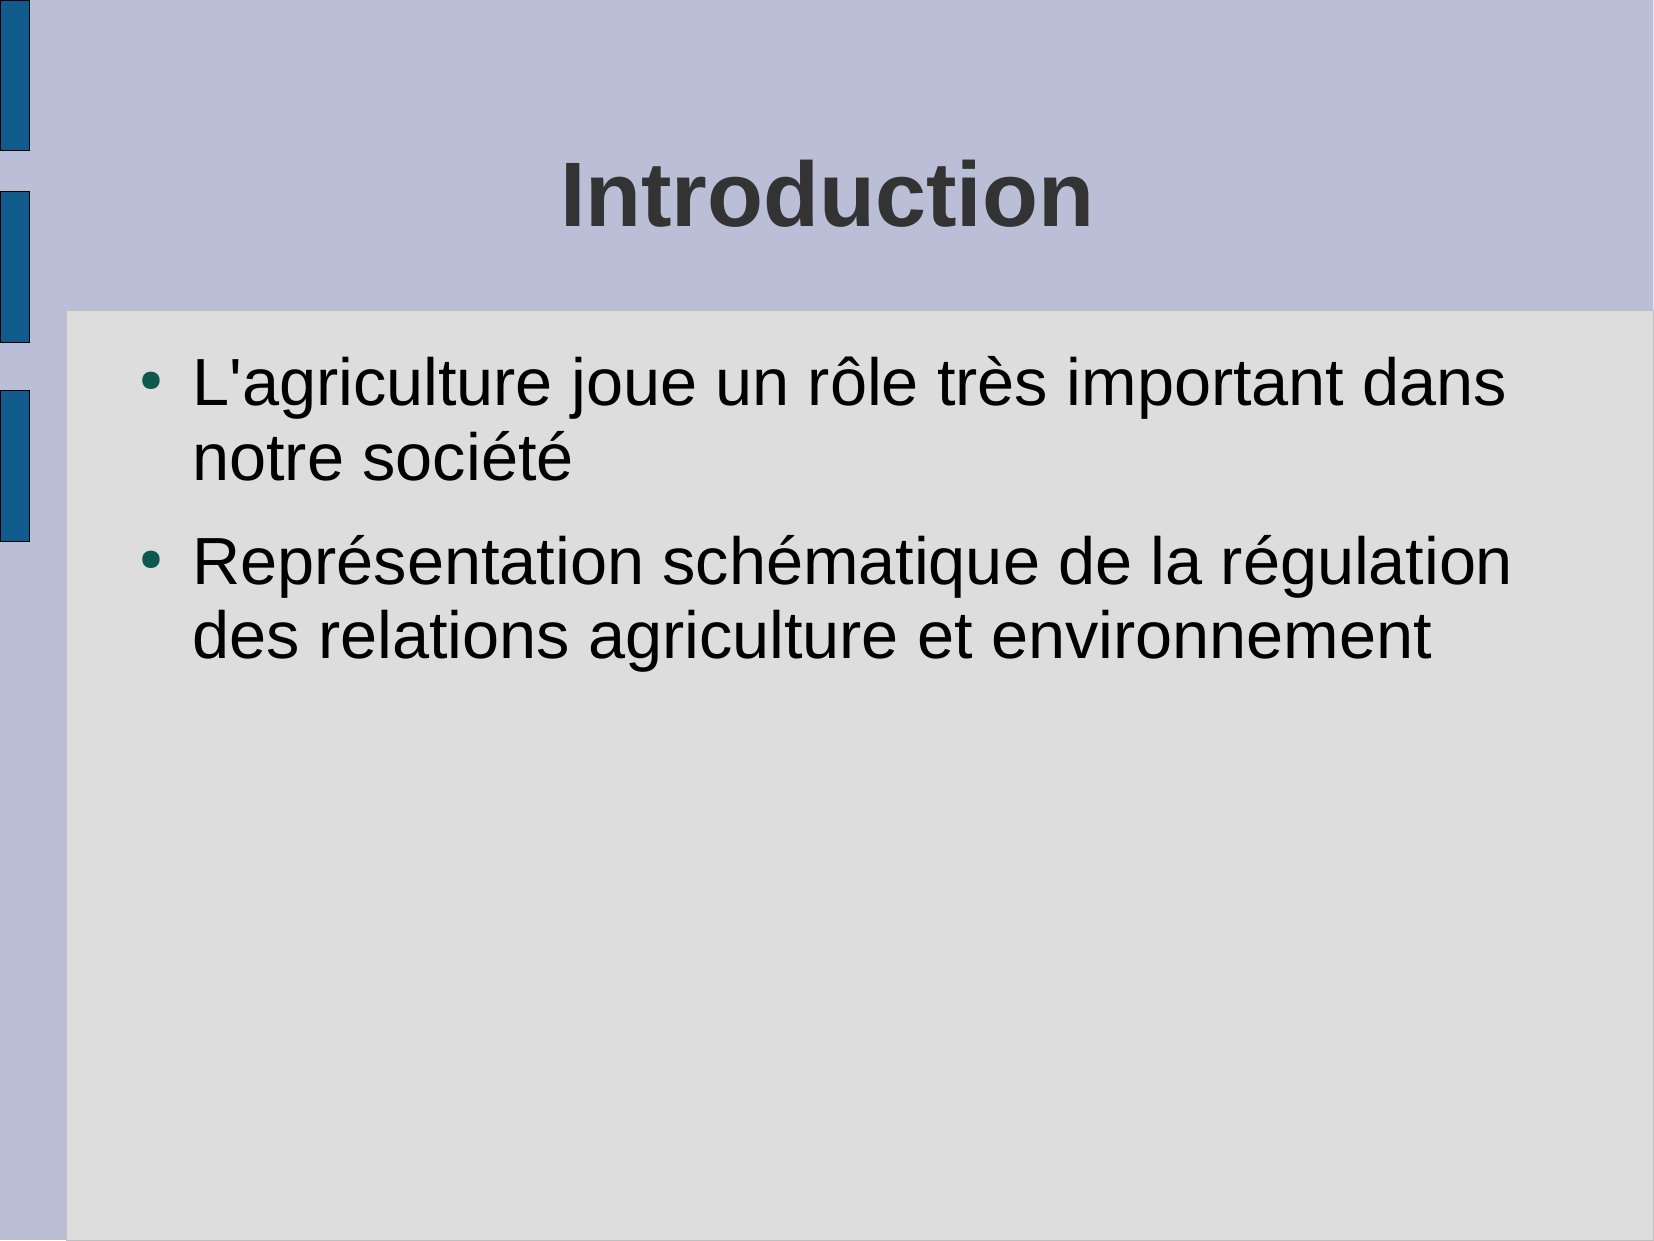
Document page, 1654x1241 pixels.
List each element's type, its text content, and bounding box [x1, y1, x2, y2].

title Introduction [121, 91, 1534, 299]
list L'agriculture joue un rôle très important dans notre société Représentation schématique de la régulation des relations agriculture et environnement [121, 344, 1534, 1127]
